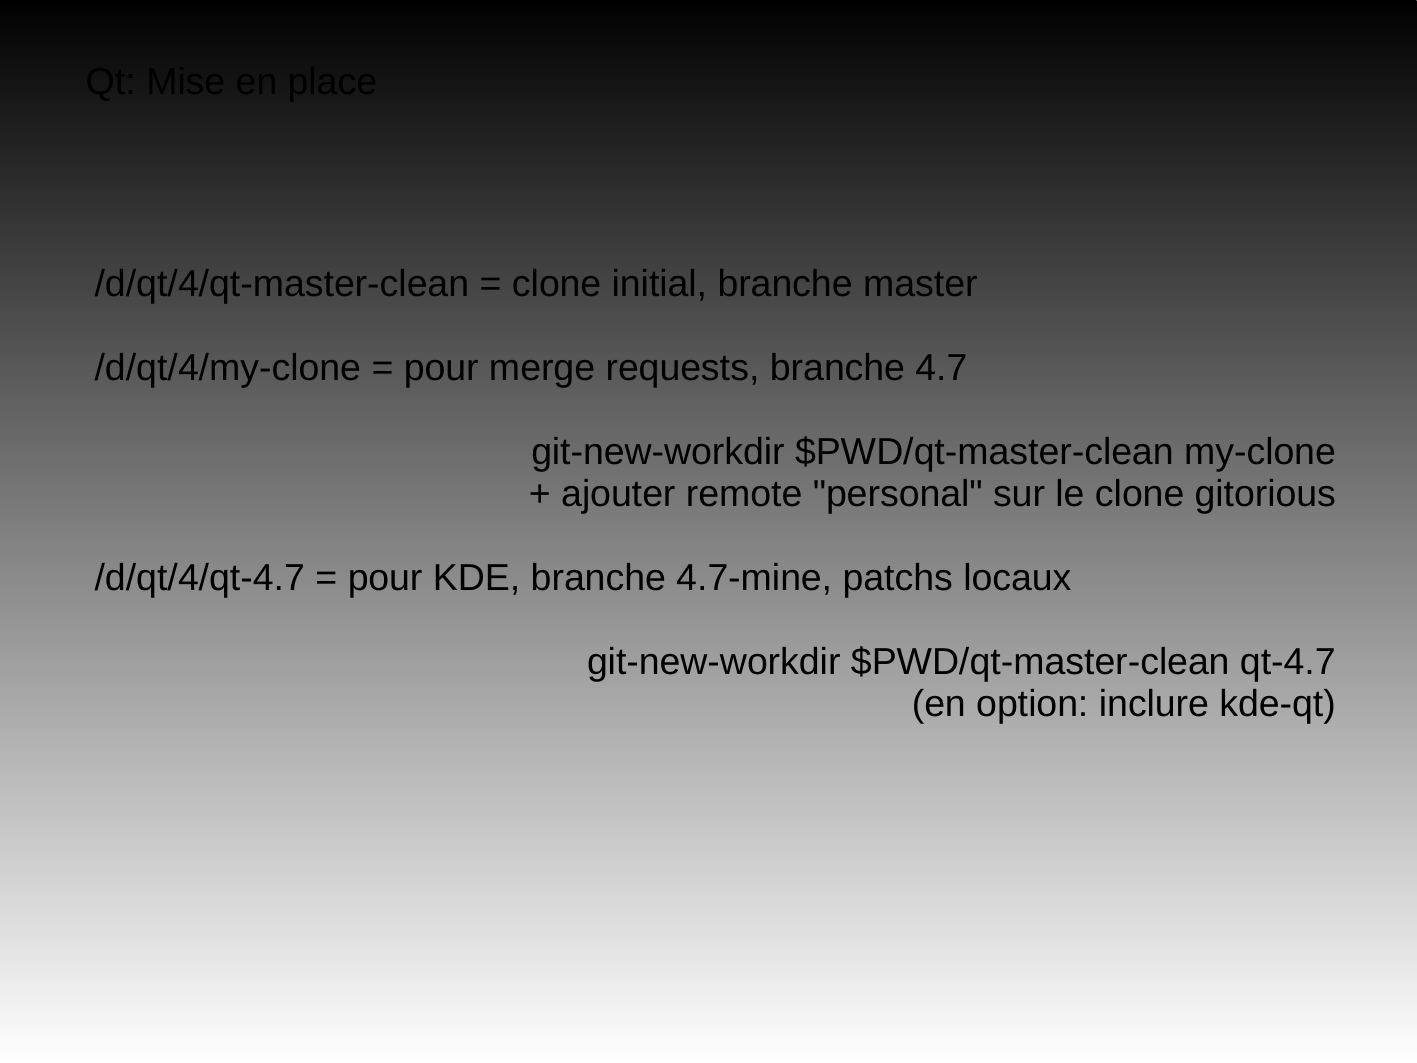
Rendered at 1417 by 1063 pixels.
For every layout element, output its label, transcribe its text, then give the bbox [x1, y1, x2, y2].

title Qt: Mise en place [70, 53, 1346, 224]
list /d/qt/4/qt-master-clean = clone initial, branche master /d/qt/4/my-clone = pour merge requests, branche 4.7 git-new-workdir $PWD/qt-master-clean my-clone + ajouter remote "personal" sur le clone gitorious /d/qt/4/qt-4.7 = pour KDE, branche 4.7-mine, patchs locaux git-new-workdir $PWD/qt-master-clean qt-4.7 (en option: inclure kde-qt) [79, 255, 1351, 904]
